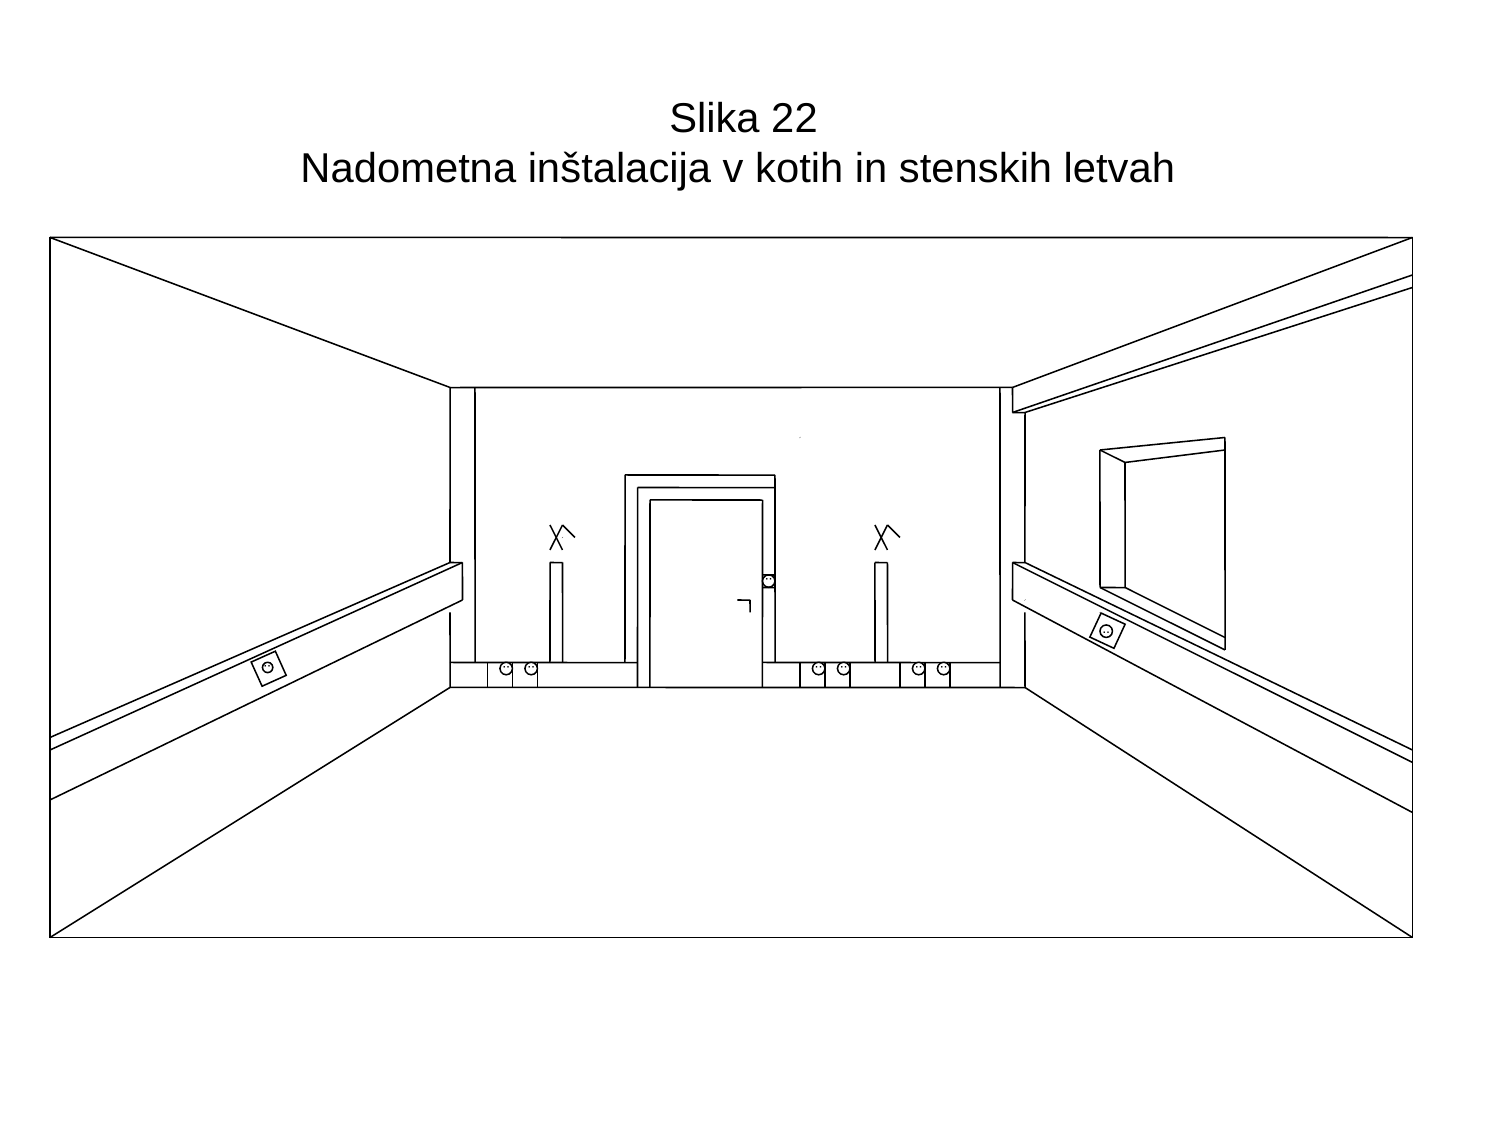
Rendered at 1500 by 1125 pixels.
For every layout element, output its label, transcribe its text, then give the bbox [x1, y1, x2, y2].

text_box .. [937, 662, 950, 675]
text_box .. [499, 662, 513, 675]
text_box .. [762, 576, 774, 586]
text_box .. [837, 662, 850, 675]
text_box .. [812, 662, 825, 675]
title Slika 22 Nadometna inštalacija v kotih in stenskih letvah [62, 45, 1425, 238]
text_box .. [262, 662, 273, 673]
text_box .. [524, 662, 538, 675]
text_box .. [1099, 624, 1113, 638]
text_box .. [912, 662, 925, 675]
